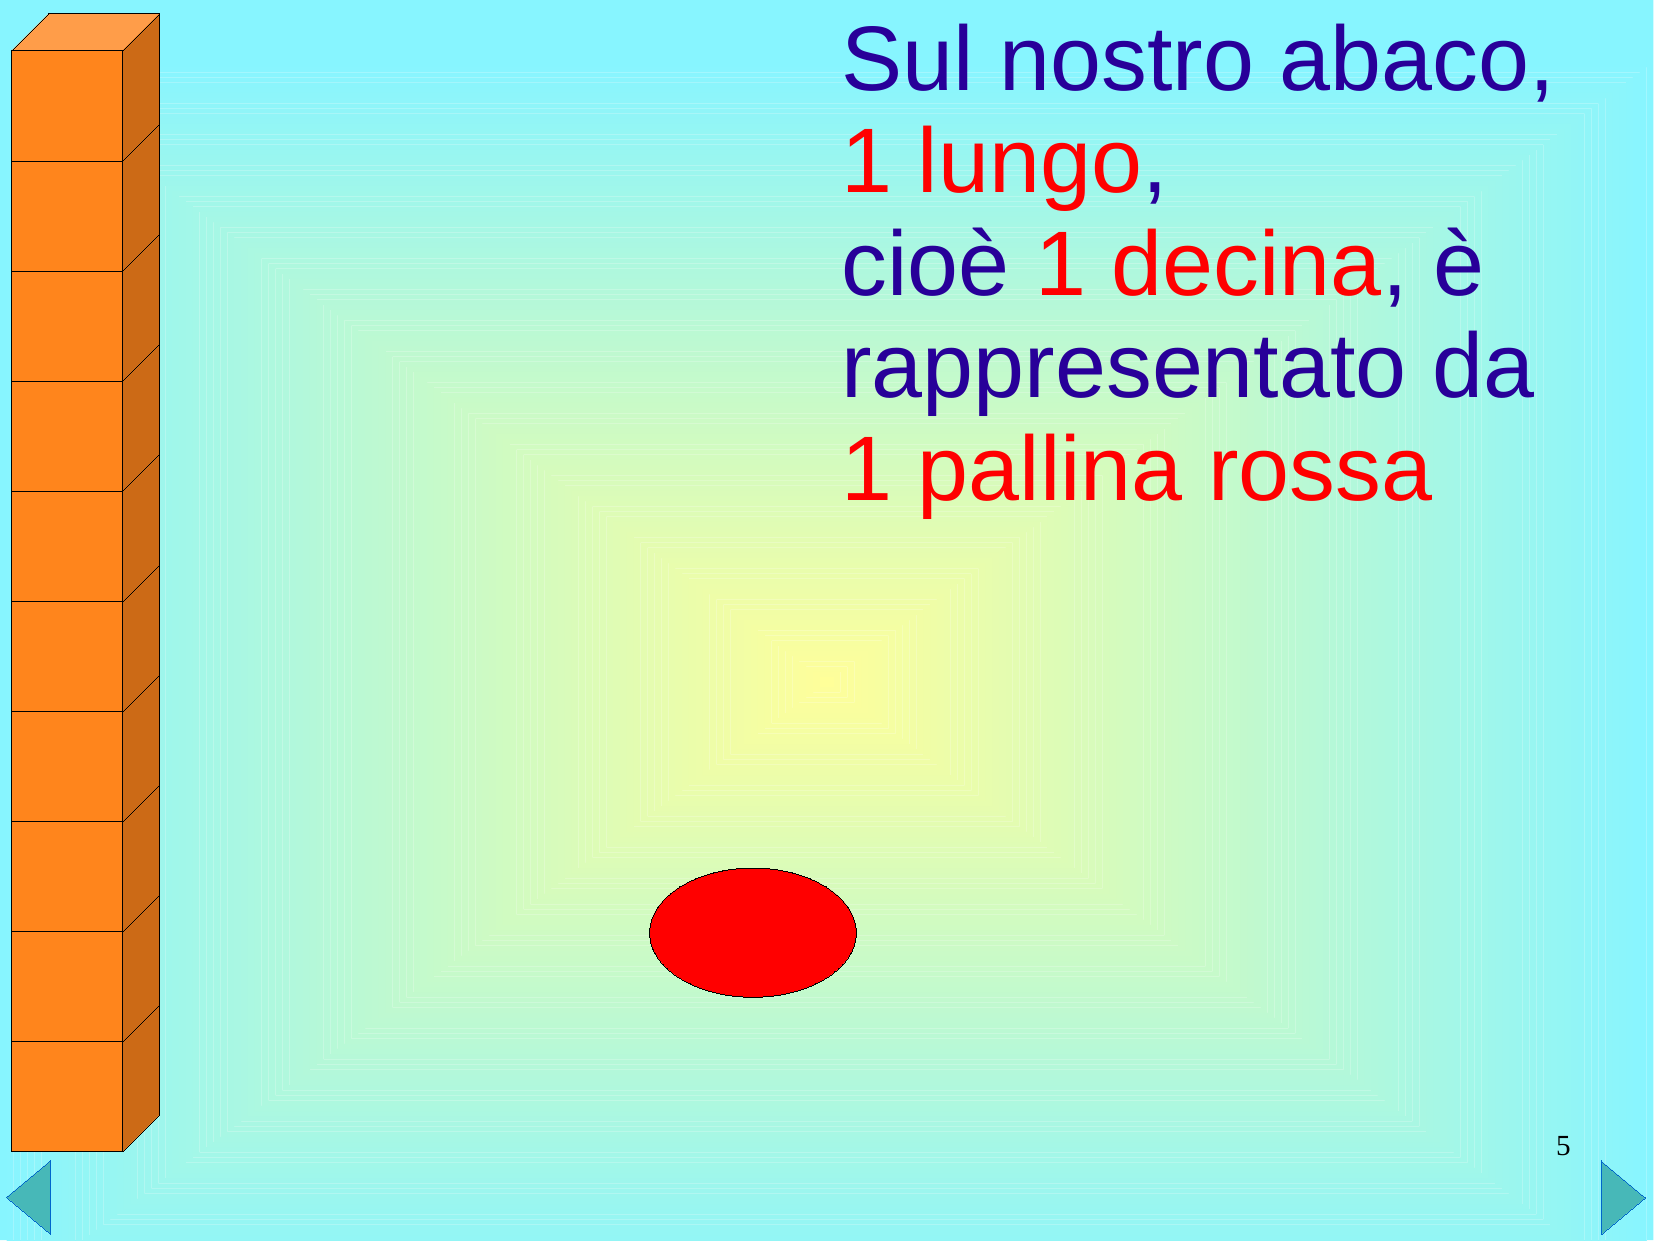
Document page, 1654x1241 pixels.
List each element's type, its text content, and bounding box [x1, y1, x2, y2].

text_box [1601, 1160, 1646, 1235]
text_box [6, 1160, 51, 1235]
text_box Sul nostro abaco, 1 lungo, cioè 1 decina, è rappresentato da 1 pallina rossa [826, 0, 1654, 562]
text_box [11, 13, 160, 1152]
text_box [649, 868, 857, 998]
